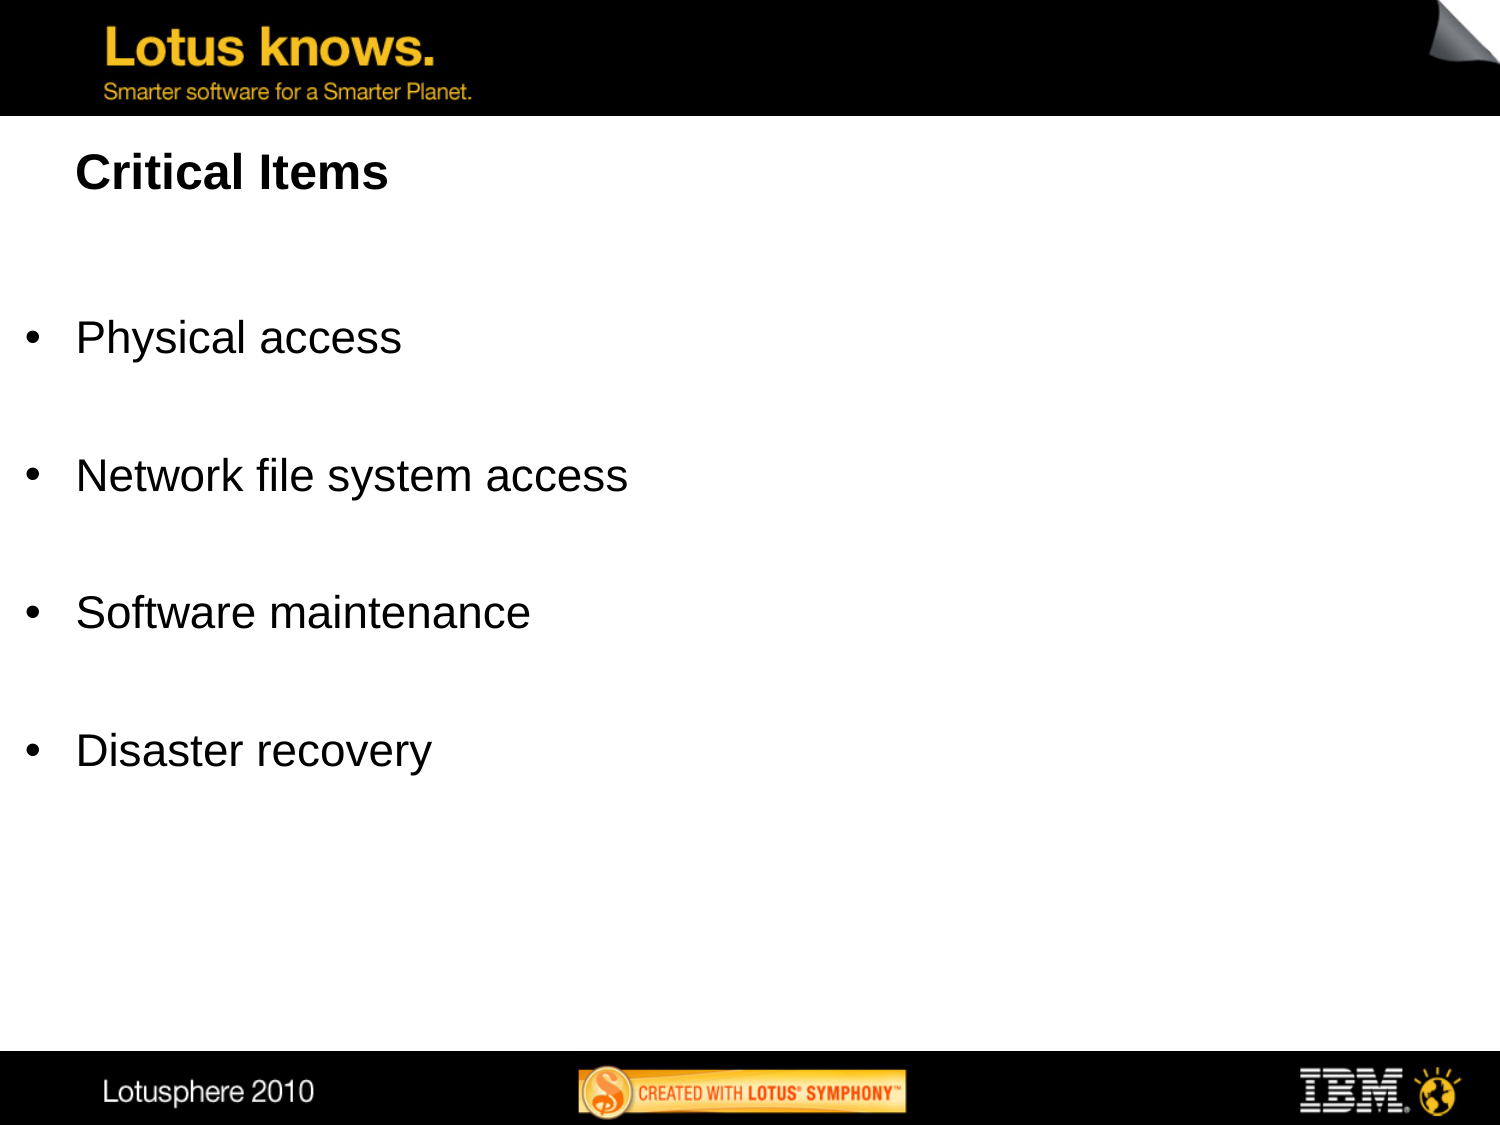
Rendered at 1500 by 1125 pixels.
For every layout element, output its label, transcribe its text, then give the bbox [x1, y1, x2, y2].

picture [0, 1053, 1500, 1125]
title Critical Items [74, 137, 1475, 200]
picture [0, 0, 1500, 114]
list Physical access Network file system access Software maintenance Disaster recovery [24, 237, 1476, 1026]
